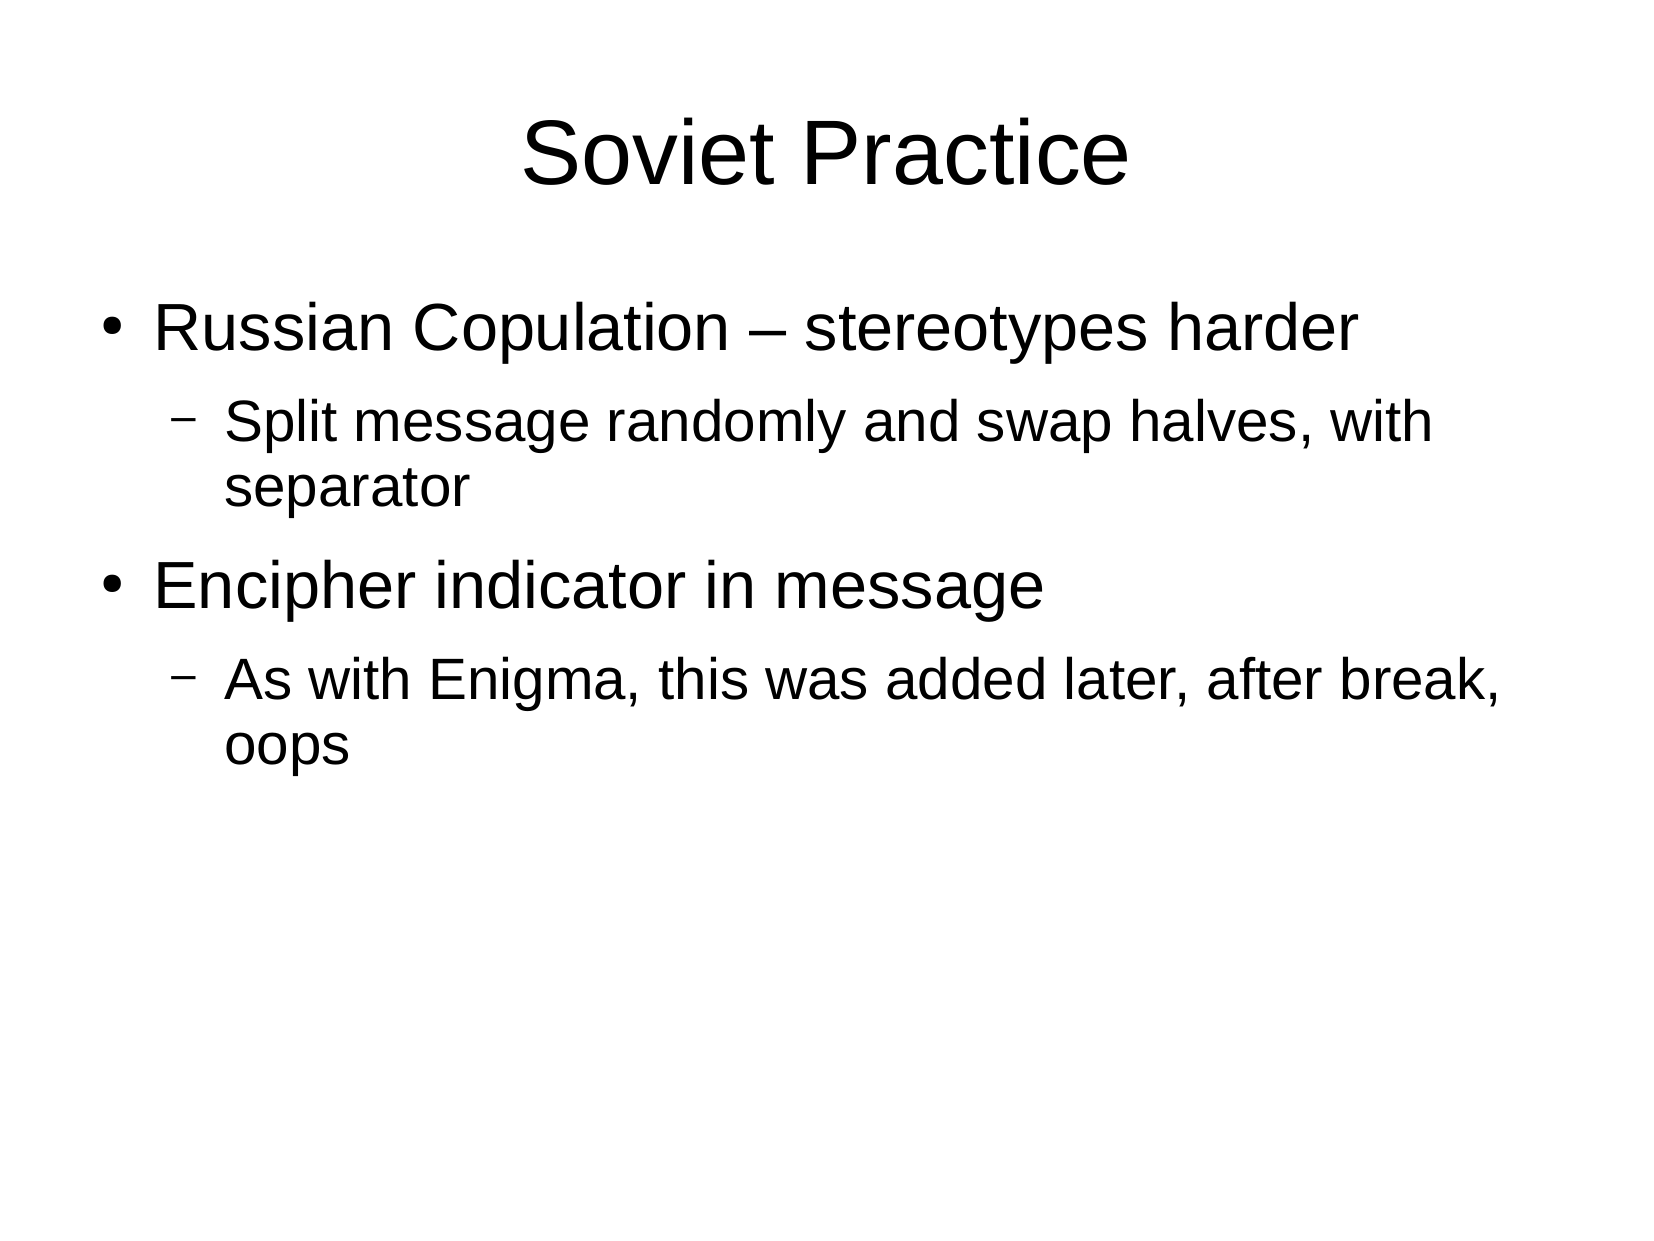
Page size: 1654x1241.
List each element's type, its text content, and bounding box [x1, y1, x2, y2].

list Russian Copulation – stereotypes harder Split message randomly and swap halves, with separator Encipher indicator in message As with Enigma, this was added later, after break, oops [82, 290, 1571, 1010]
title Soviet Practice [82, 49, 1571, 257]
